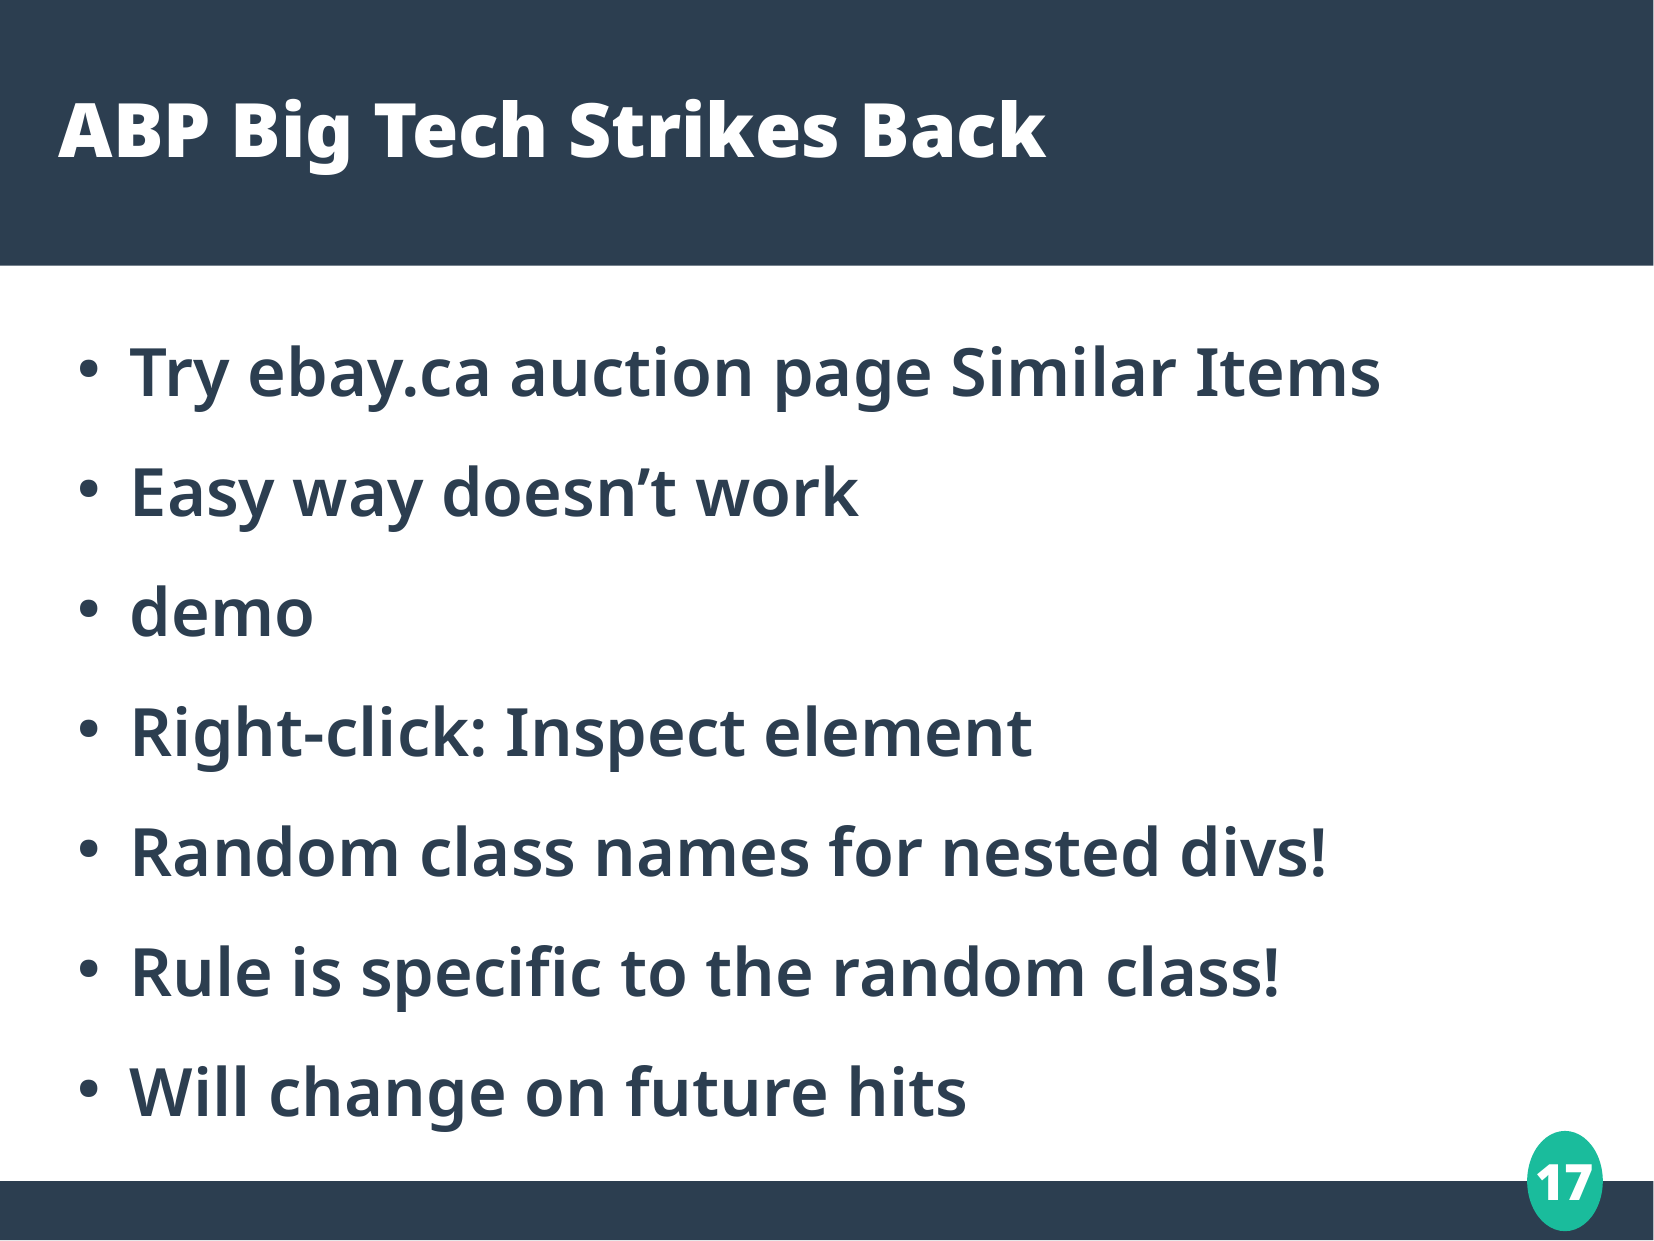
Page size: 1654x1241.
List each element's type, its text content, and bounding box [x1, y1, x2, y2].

list Try ebay.ca auction page Similar Items Easy way doesn’t work demo Right-click: Inspect element Random class names for nested divs! Rule is specific to the random class! Will change on future hits [59, 324, 1595, 1152]
title ABP Big Tech Strikes Back [59, 49, 1595, 207]
